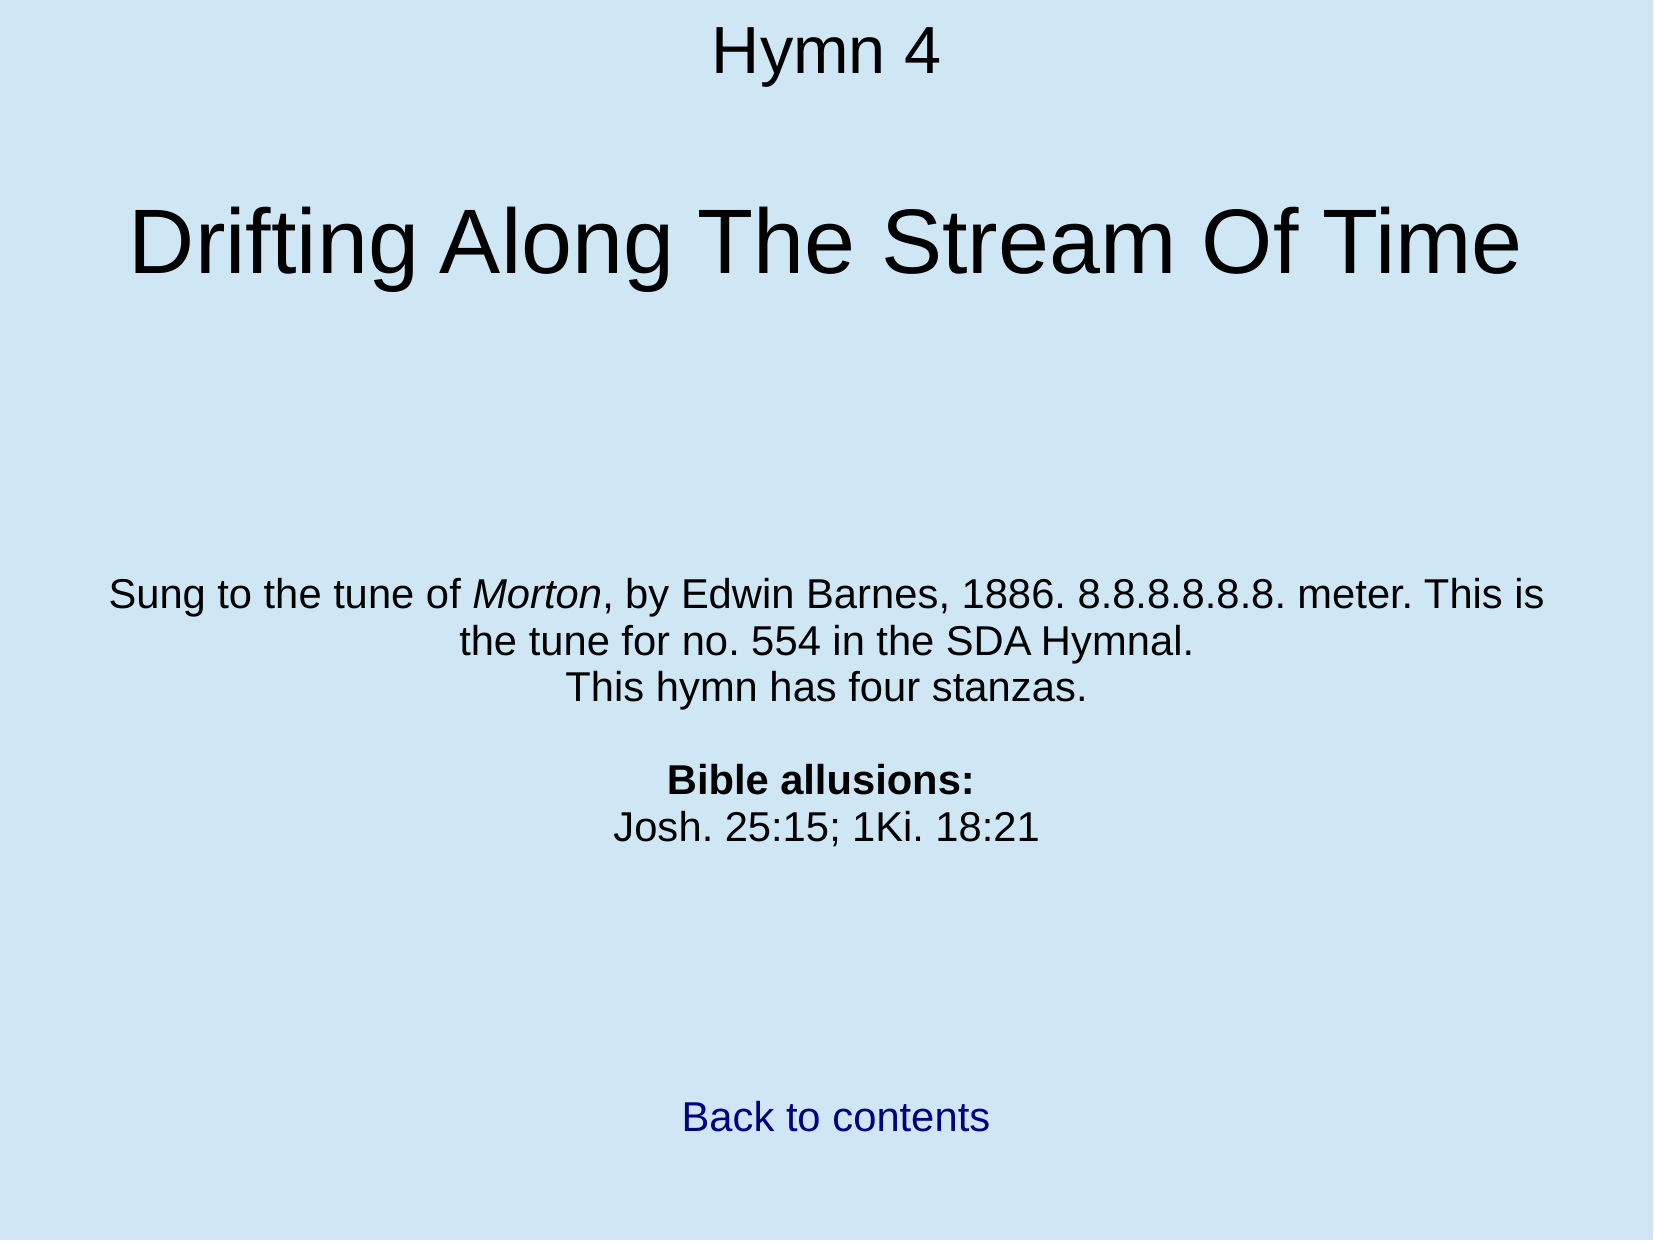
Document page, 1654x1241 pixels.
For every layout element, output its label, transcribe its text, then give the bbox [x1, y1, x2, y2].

title Hymn 4 Drifting Along The Stream Of Time [82, 12, 1571, 290]
text_box Back to contents [82, 1070, 1571, 1146]
subtitle Sung to the tune of Morton, by Edwin Barnes, 1886. 8.8.8.8.8.8. meter. This is the tune for no. 554 in the SDA Hymnal. This hymn has four stanzas. Bible allusions: Josh. 25:15; 1Ki. 18:21 [82, 290, 1571, 1010]
